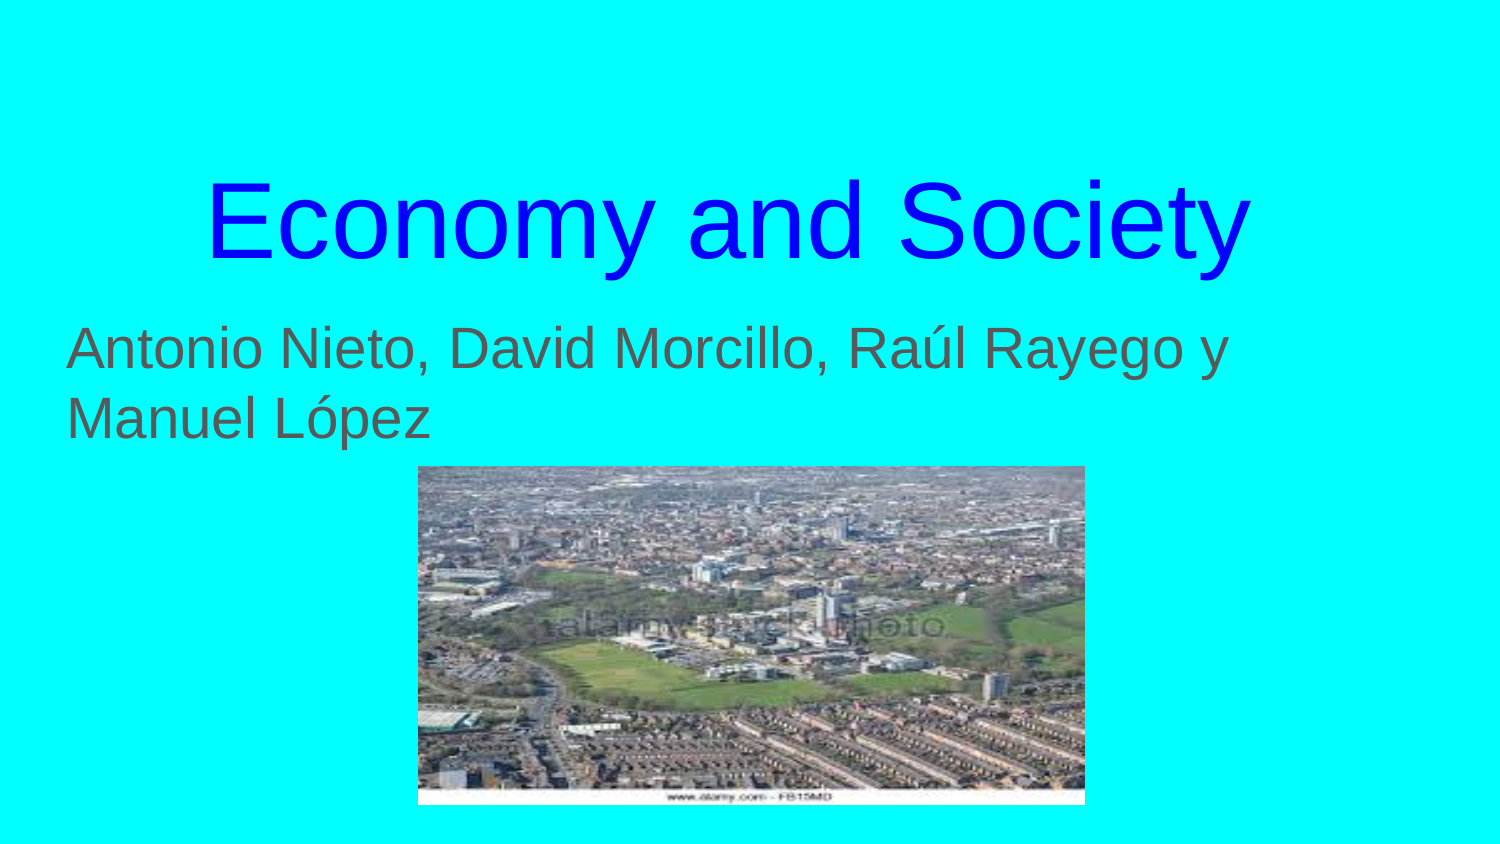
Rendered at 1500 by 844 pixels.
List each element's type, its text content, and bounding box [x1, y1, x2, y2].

subtitle Antonio Nieto, David Morcillo, Raúl Rayego y Manuel López [51, 295, 1449, 426]
title Economy and Society [69, 22, 1468, 296]
picture [418, 466, 1085, 805]
